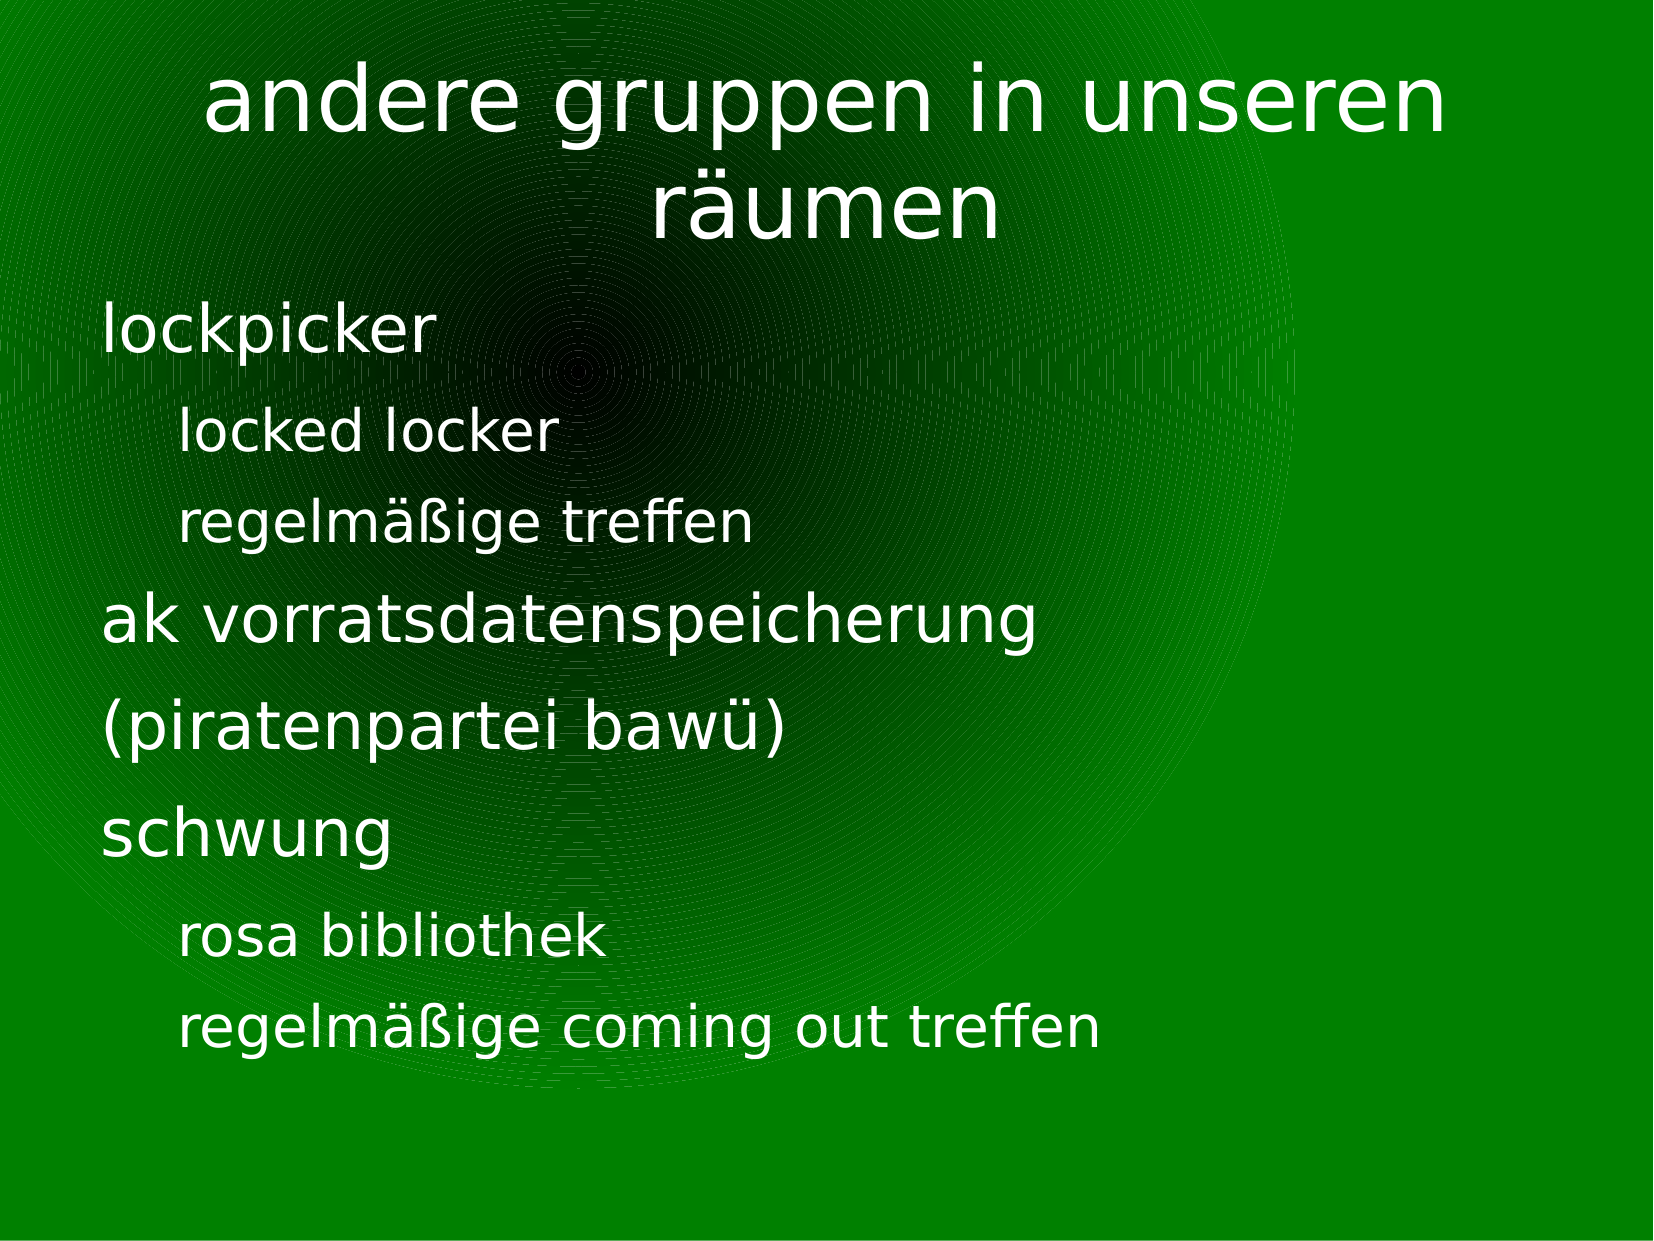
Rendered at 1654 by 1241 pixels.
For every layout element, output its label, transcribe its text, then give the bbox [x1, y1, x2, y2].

list lockpicker locked locker regelmäßige treffen ak vorratsdatenspeicherung (piratenpartei bawü) schwung rosa bibliothek regelmäßige coming out treffen [82, 290, 1571, 1095]
title andere gruppen in unseren räumen [82, 45, 1571, 261]
